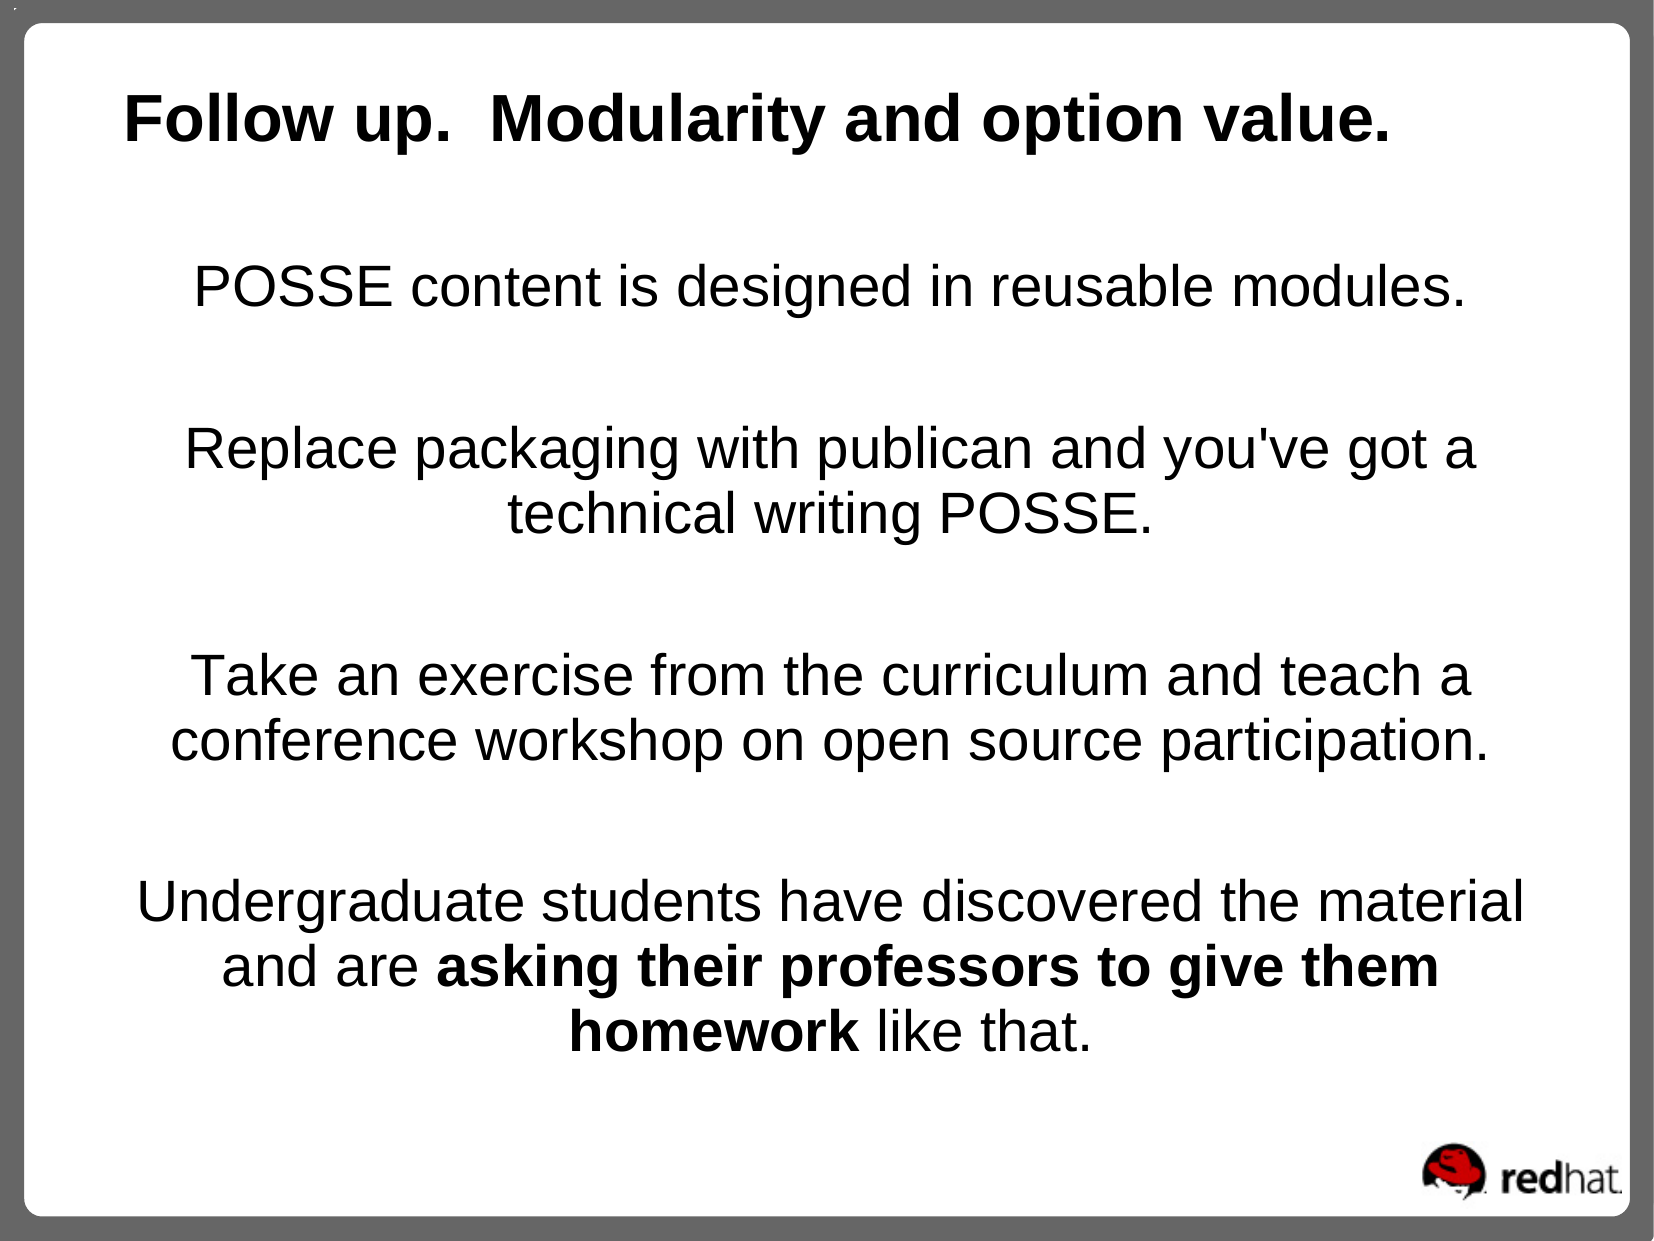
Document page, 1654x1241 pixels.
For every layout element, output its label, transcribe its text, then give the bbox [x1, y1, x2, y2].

subtitle POSSE content is designed in reusable modules. Replace packaging with publican and you've got a technical writing POSSE. Take an exercise from the curriculum and teach a conference workshop on open source participation. Undergraduate students have discovered the material and are asking their professors to give them homework like that. [128, 193, 1535, 1126]
picture [1421, 1141, 1622, 1209]
title Follow up. Modularity and option value. [123, 63, 1530, 175]
